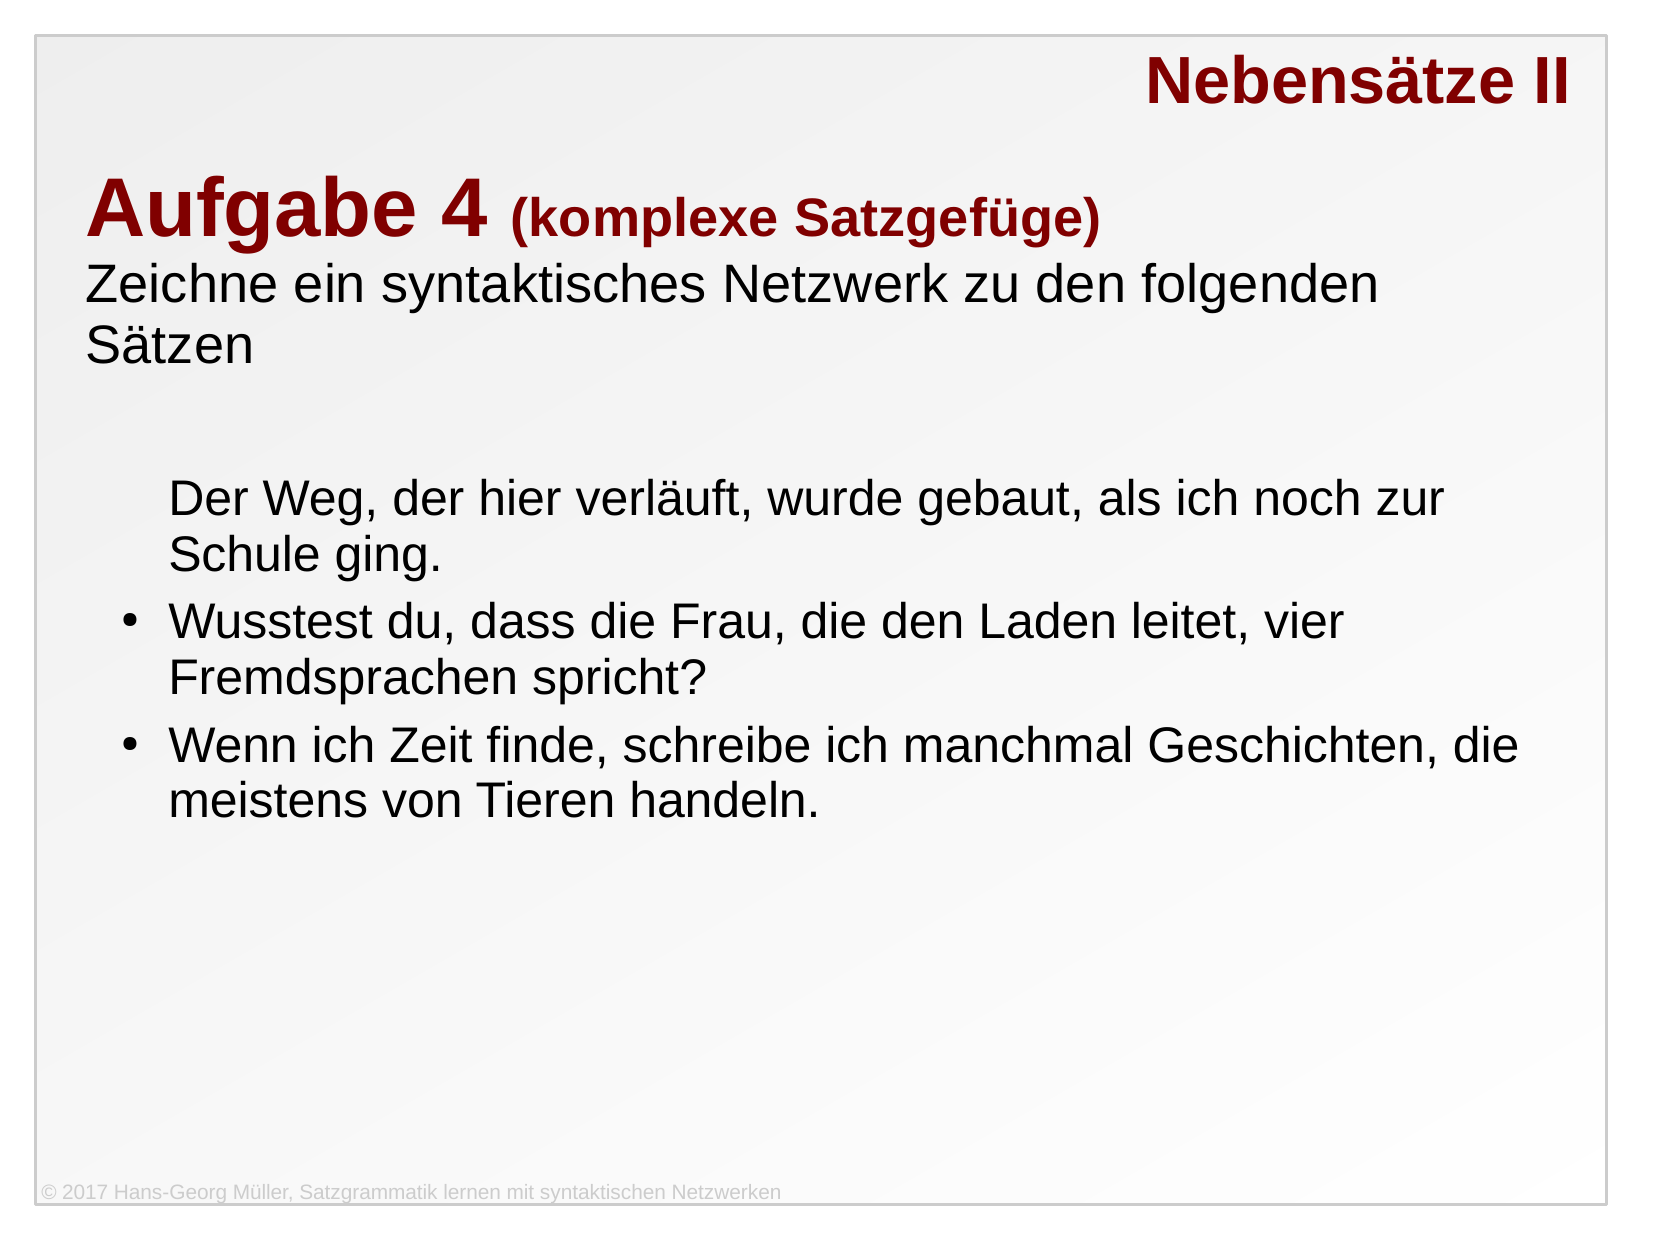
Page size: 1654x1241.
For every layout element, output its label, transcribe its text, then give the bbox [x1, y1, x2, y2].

text_box Aufgabe 4 (komplexe Satzgefüge) Zeichne ein syntaktisches Netzwerk zu den folgenden Sätzen [70, 153, 1571, 430]
text_box Der Weg, der hier verläuft, wurde gebaut, als ich noch zur Schule ging. Wusstest du, dass die Frau, die den Laden leitet, vier Fremdsprachen spricht? Wenn ich Zeit finde, schreibe ich manchmal Geschichten, die meistens von Tieren handeln. [106, 462, 1560, 1193]
title Nebensätze II [82, 43, 1572, 193]
